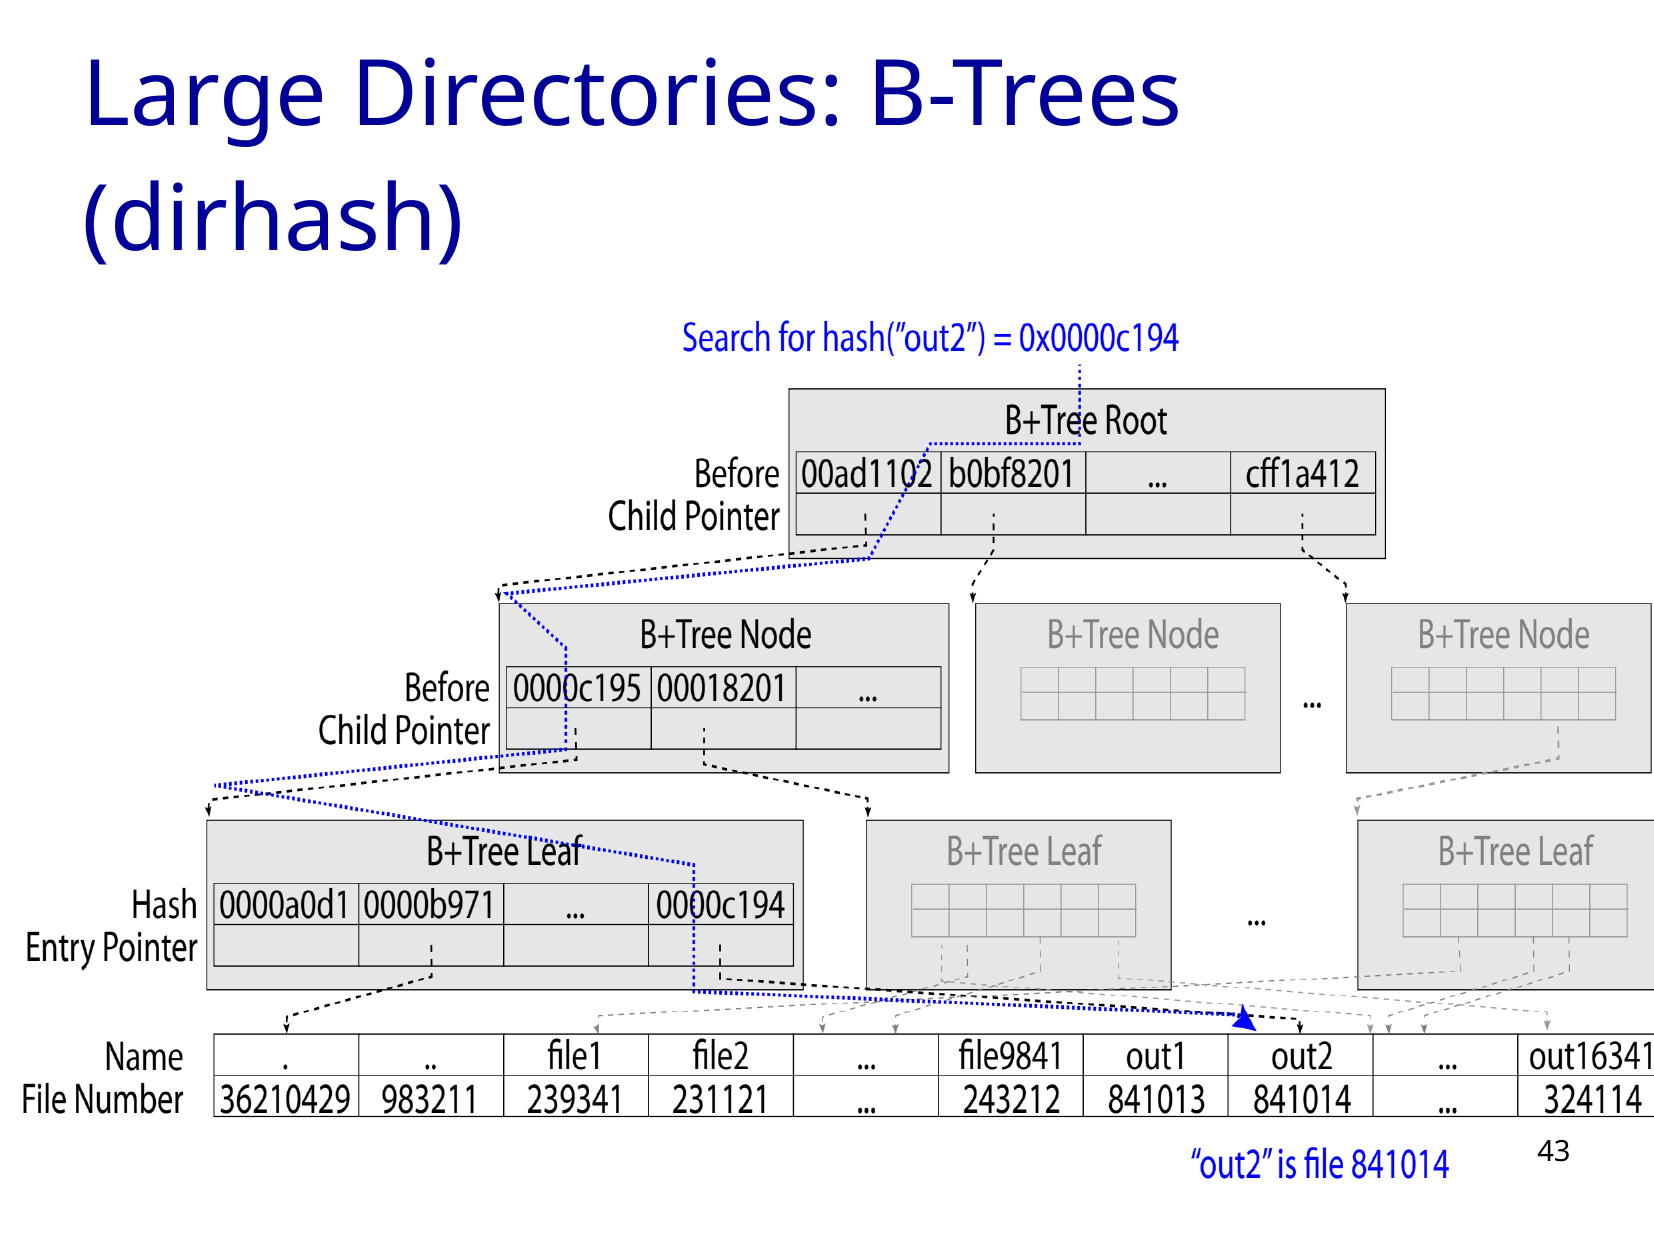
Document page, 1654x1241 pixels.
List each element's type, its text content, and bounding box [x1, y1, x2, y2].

title Large Directories: B-Trees (dirhash) [82, 49, 1571, 150]
picture [21, 150, 1654, 1241]
